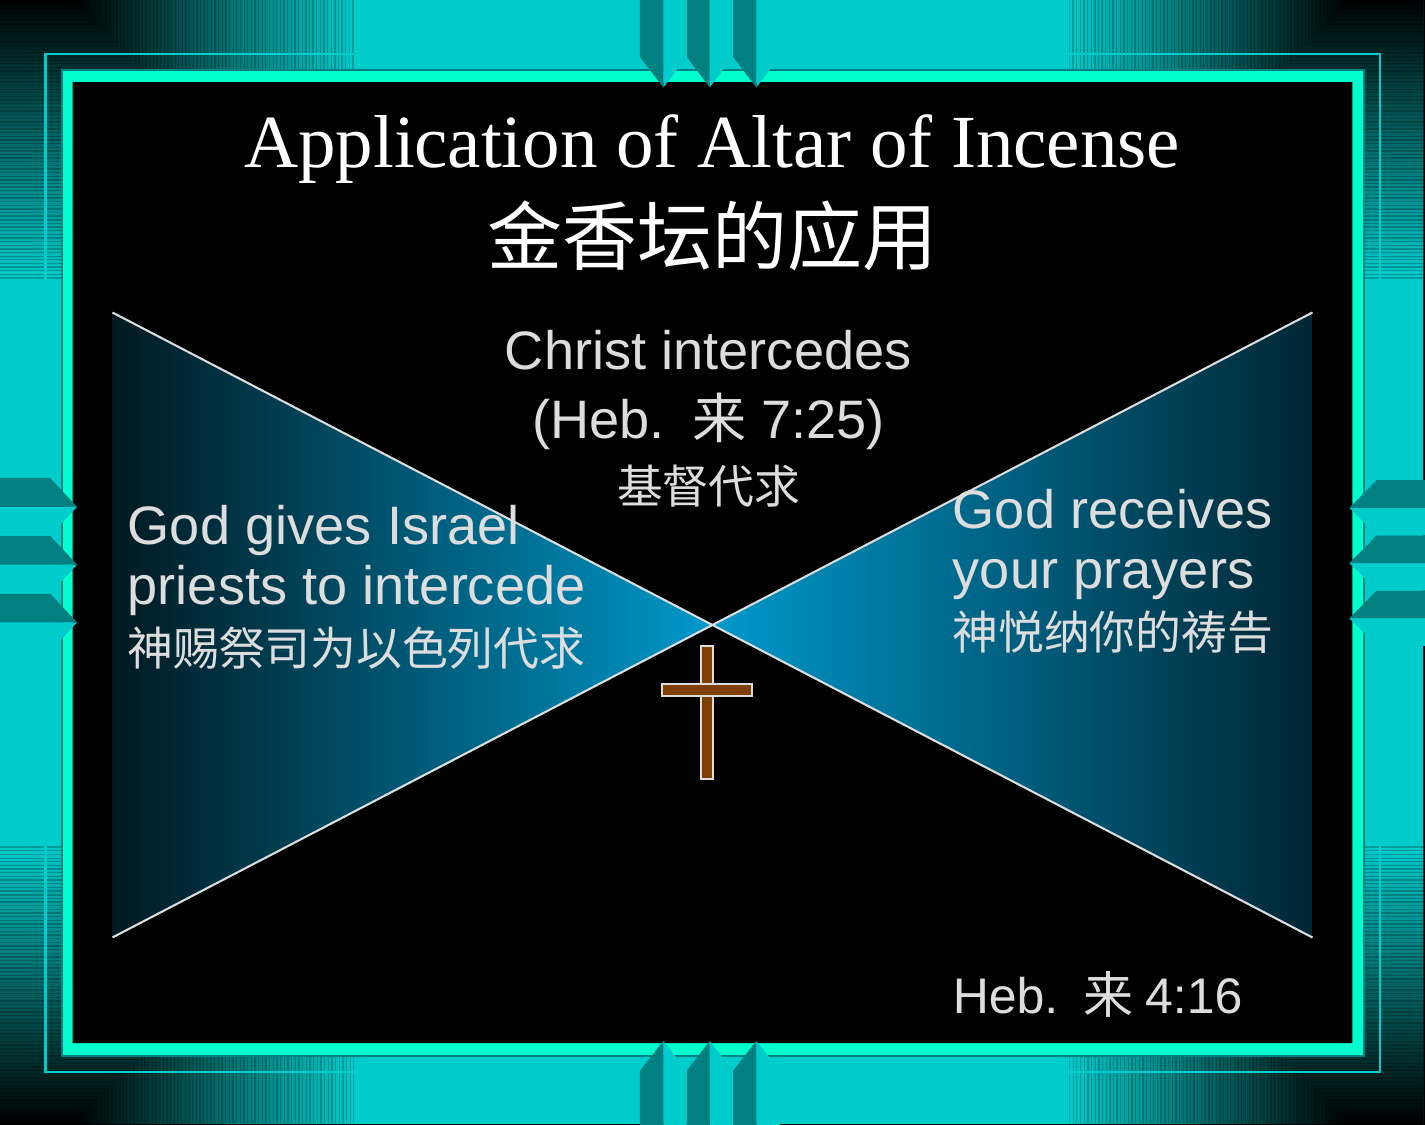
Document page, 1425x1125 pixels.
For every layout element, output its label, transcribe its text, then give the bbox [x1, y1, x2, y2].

text_box God receives your prayers 神悦纳你的祷告 [937, 471, 1313, 671]
text_box Christ intercedes (Heb. 来7:25) 基督代求 [483, 312, 934, 525]
text_box [1013, 314, 1313, 471]
text_box God gives Israel priests to intercede 神赐祭司为以色列代求 [112, 487, 638, 687]
text_box [638, 588, 708, 662]
text_box Heb. 来4:16 [937, 959, 1313, 1033]
title Application of Altar of Incense 金香坛的应用 [106, 99, 1319, 288]
text_box [717, 510, 1313, 936]
text_box [112, 314, 443, 487]
text_box [112, 687, 589, 936]
text_box [661, 646, 753, 779]
